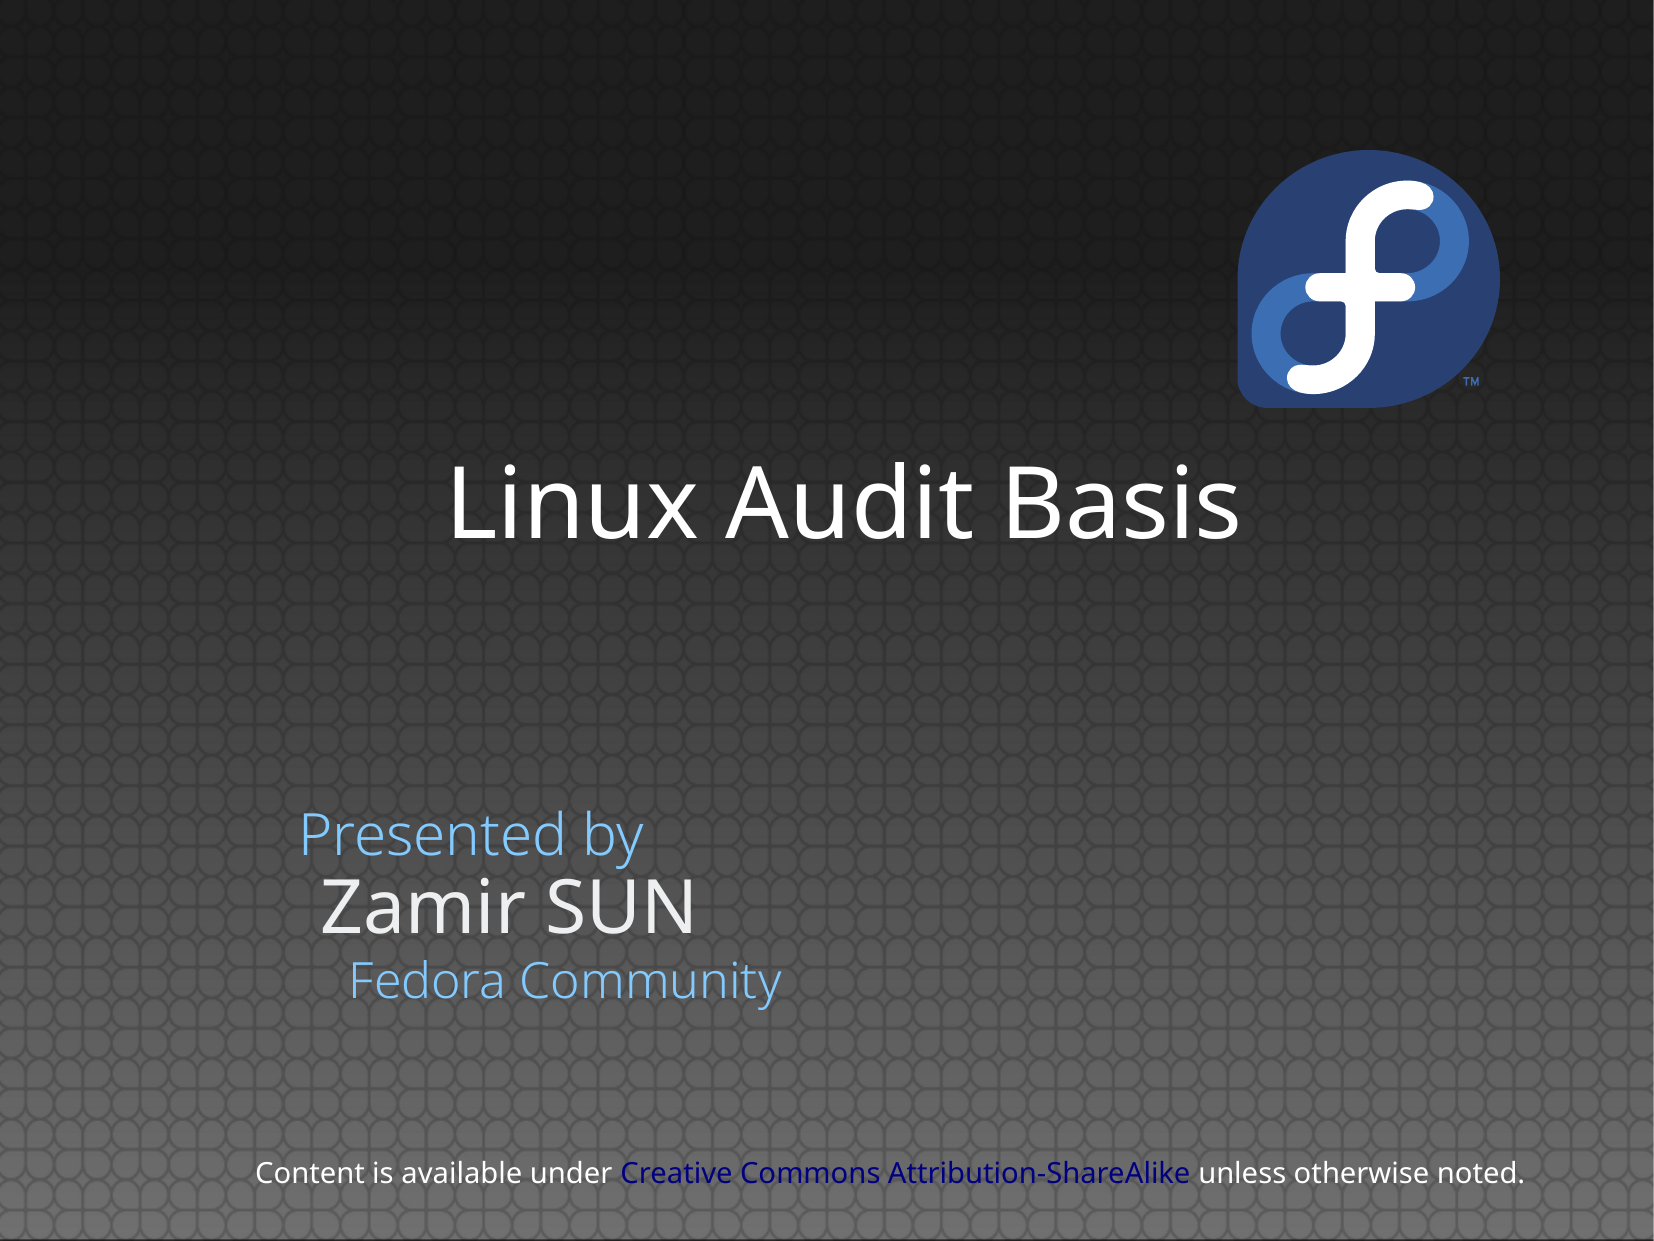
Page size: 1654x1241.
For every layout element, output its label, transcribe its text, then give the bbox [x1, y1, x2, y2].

text_box Presented by [283, 785, 704, 893]
text_box Zamir SUN [305, 846, 1057, 978]
text_box Fedora Community [334, 938, 858, 1033]
picture [0, 0, 1654, 1241]
text_box Content is available under Creative Commons Attribution-ShareAlike unless otherwise noted. [147, 1144, 1541, 1215]
text_box Linux Audit Basis [72, 424, 1617, 662]
